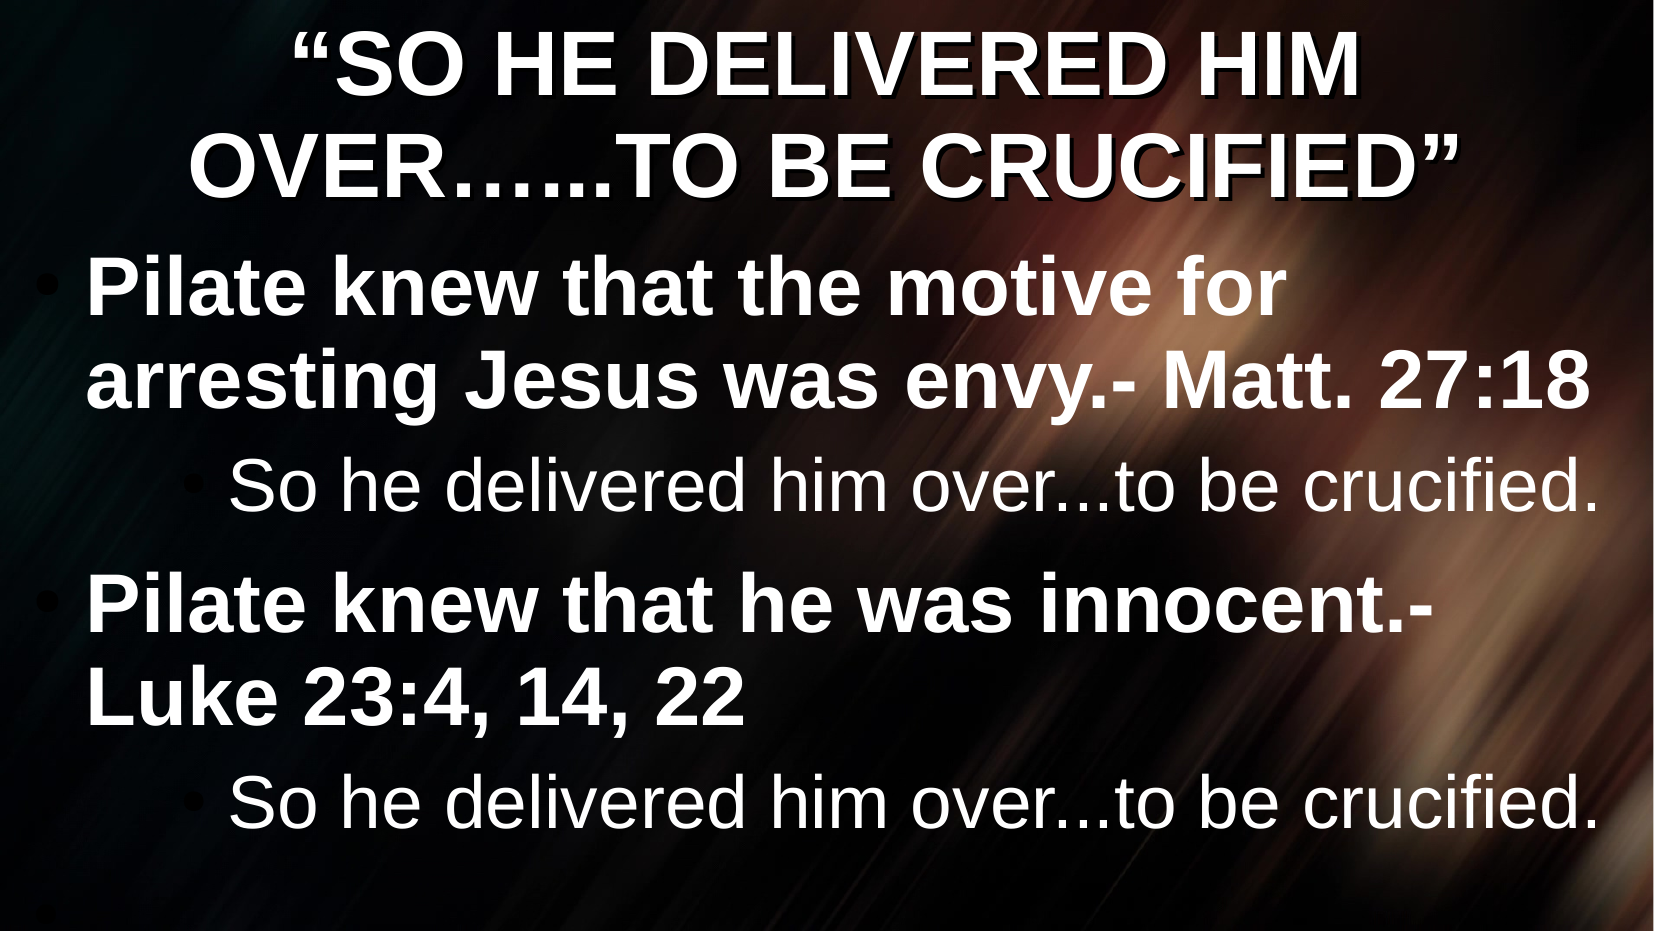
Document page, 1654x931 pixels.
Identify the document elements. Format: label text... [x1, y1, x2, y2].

picture [0, 0, 1654, 931]
list Pilate knew that the motive for arresting Jesus was envy.- Matt. 27:18 So he delivered him over...to be crucified. Pilate knew that he was innocent.- Luke 23:4, 14, 22 So he delivered him over...to be crucified. [15, 240, 1654, 916]
title “SO HE DELIVERED HIM OVER…...TO BE CRUCIFIED” [82, 12, 1571, 218]
